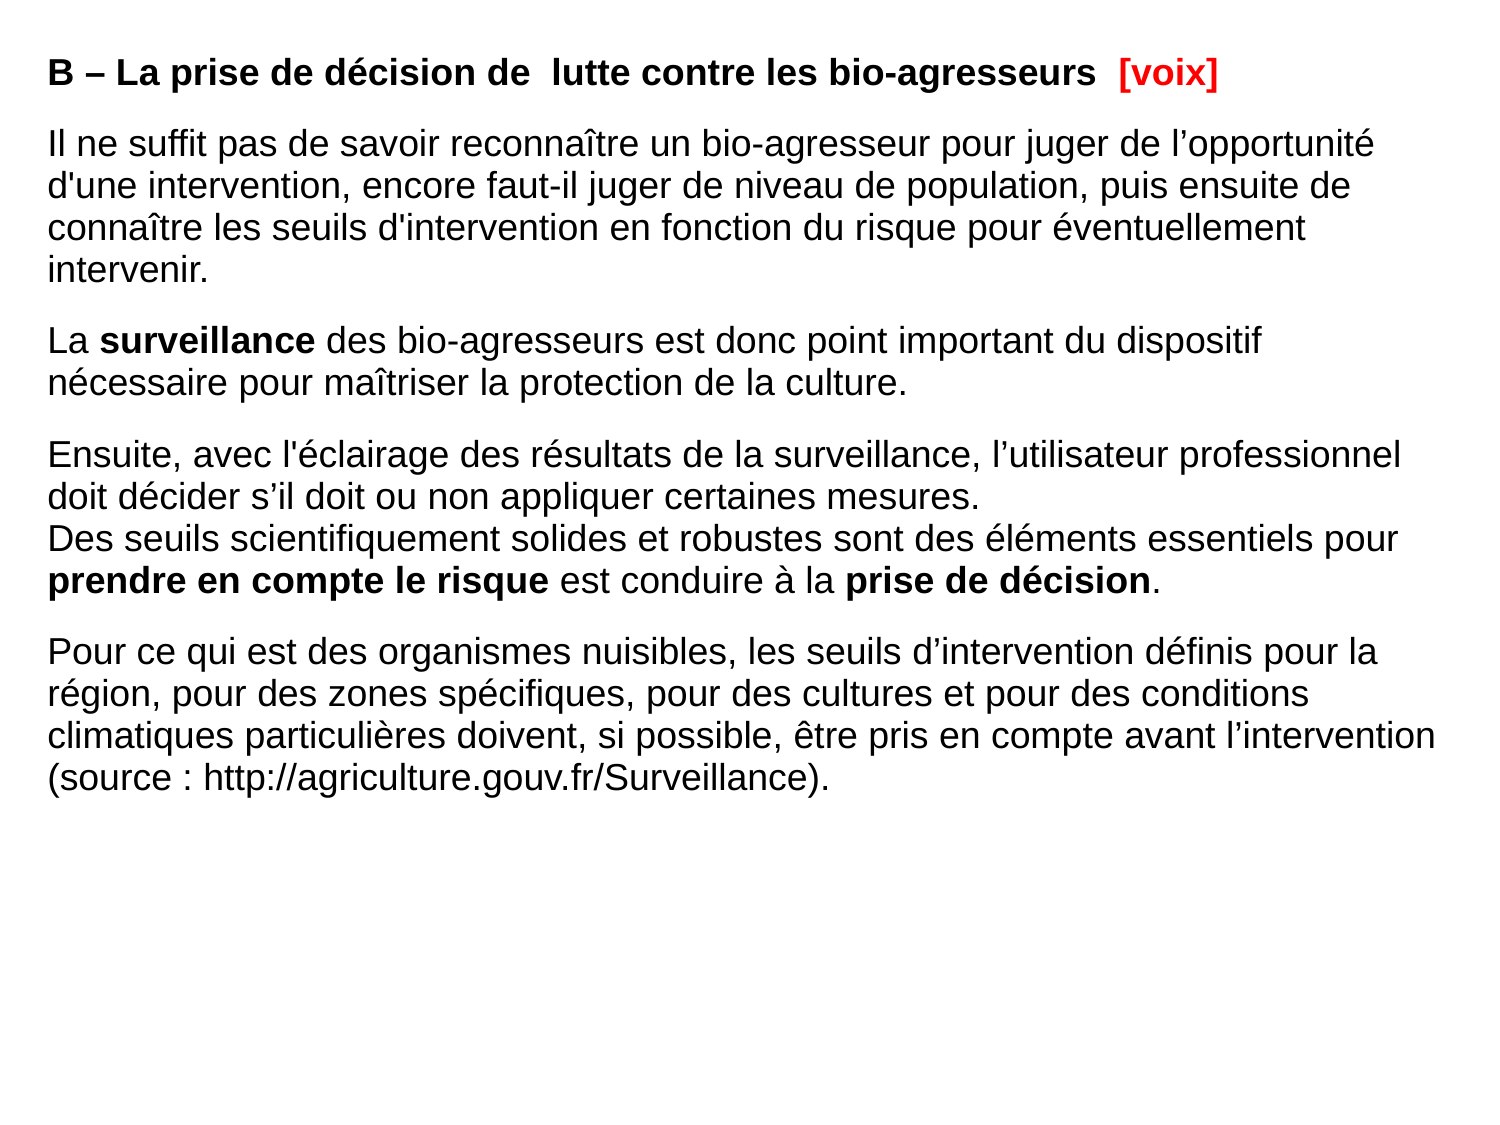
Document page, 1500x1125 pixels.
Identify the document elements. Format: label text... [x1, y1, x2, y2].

list B – La prise de décision de lutte contre les bio-agresseurs [voix] Il ne suffit pas de savoir reconnaître un bio-agresseur pour juger de l’opportunité d'une intervention, encore faut-il juger de niveau de population, puis ensuite de connaître les seuils d'intervention en fonction du risque pour éventuellement intervenir. La surveillance des bio-agresseurs est donc point important du dispositif nécessaire pour maîtriser la protection de la culture. Ensuite, avec l'éclairage des résultats de la surveillance, l’utilisateur professionnel doit décider s’il doit ou non appliquer certaines mesures. Des seuils scientifiquement solides et robustes sont des éléments essentiels pour prendre en compte le risque est conduire à la prise de décision. Pour ce qui est des organismes nuisibles, les seuils d’intervention définis pour la région, pour des zones spécifiques, pour des cultures et pour des conditions climatiques particulières doivent, si possible, être pris en compte avant l’intervention (source : http://agriculture.gouv.fr/Surveillance). [47, 59, 1437, 928]
